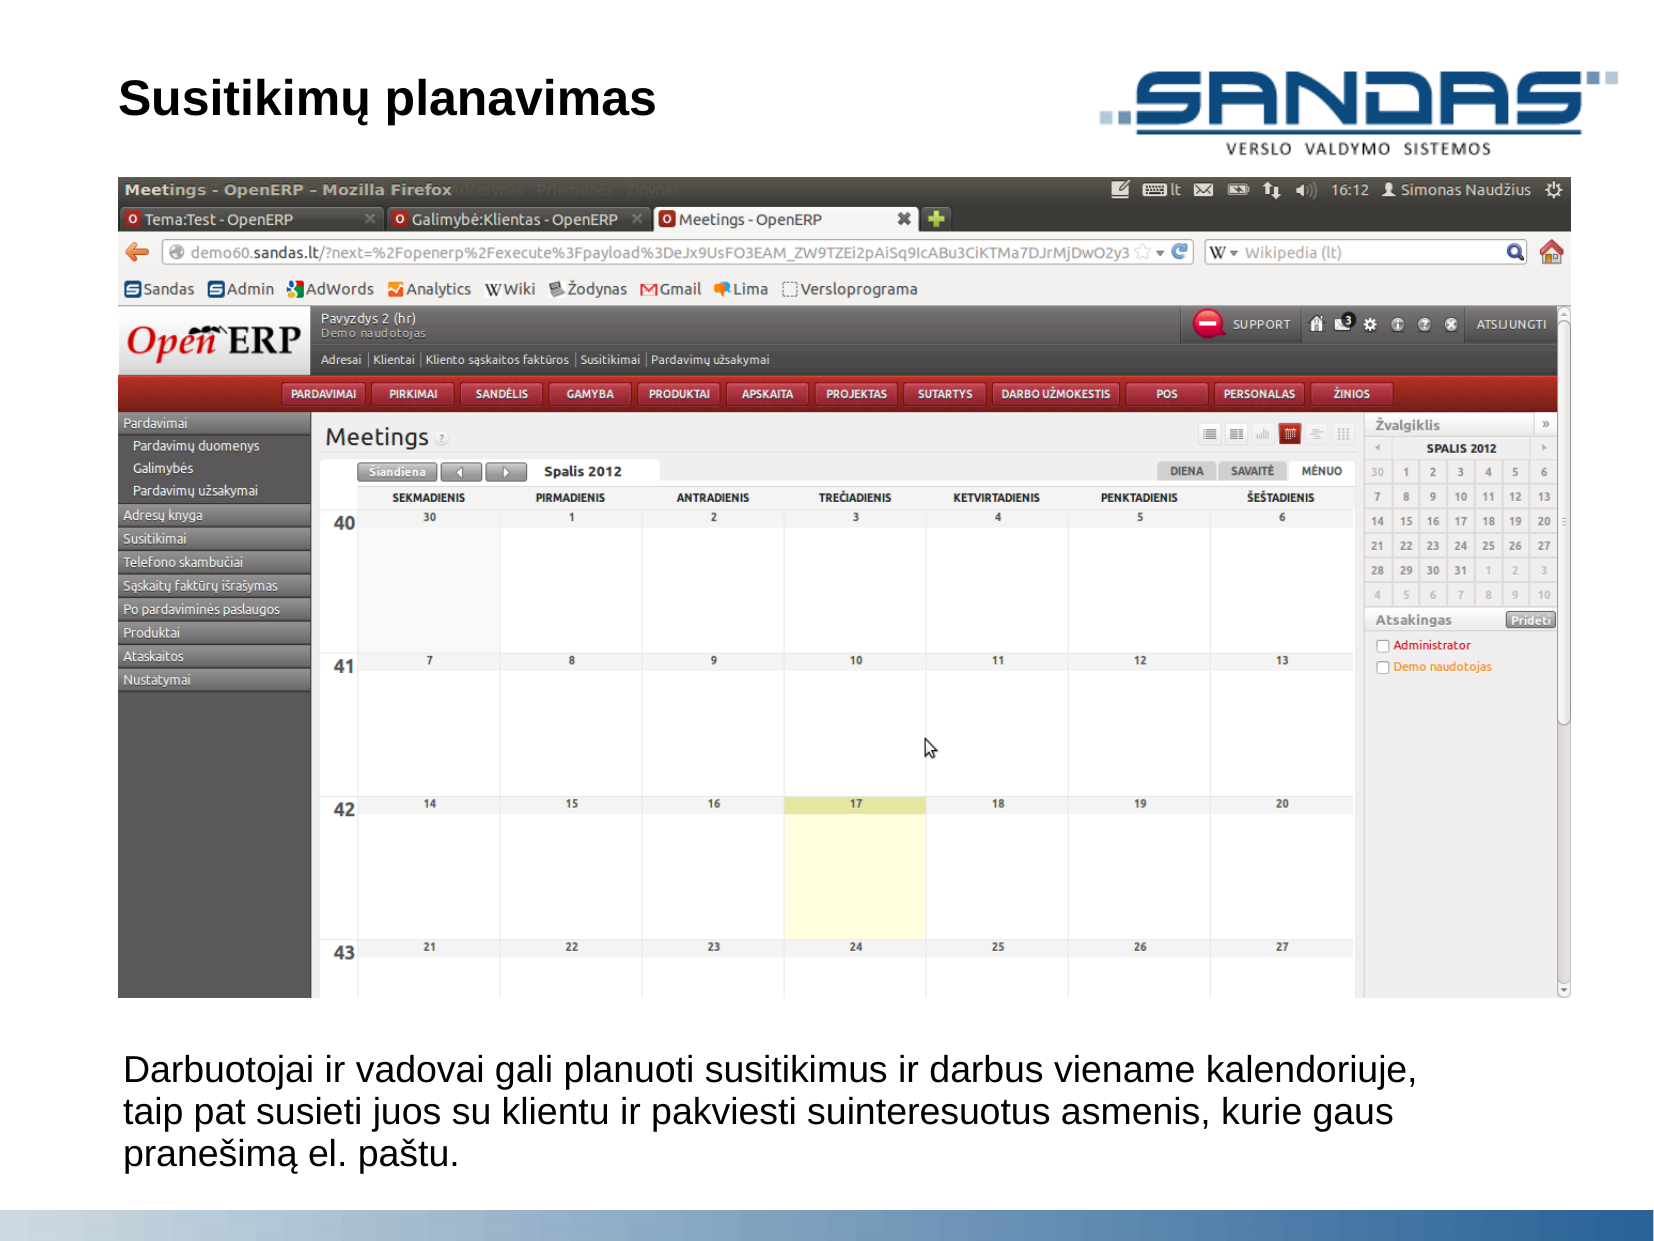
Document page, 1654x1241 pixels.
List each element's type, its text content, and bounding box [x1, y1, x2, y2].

title Susitikimų planavimas [118, 49, 1571, 148]
picture [118, 9, 1626, 998]
text_box Darbuotojai ir vadovai gali planuoti susitikimus ir darbus viename kalendoriuje, taip pat susieti juos su klientu ir pakviesti suinteresuotus asmenis, kurie gaus pranešimą el. paštu. [108, 1041, 1444, 1182]
picture [0, 1210, 1654, 1241]
